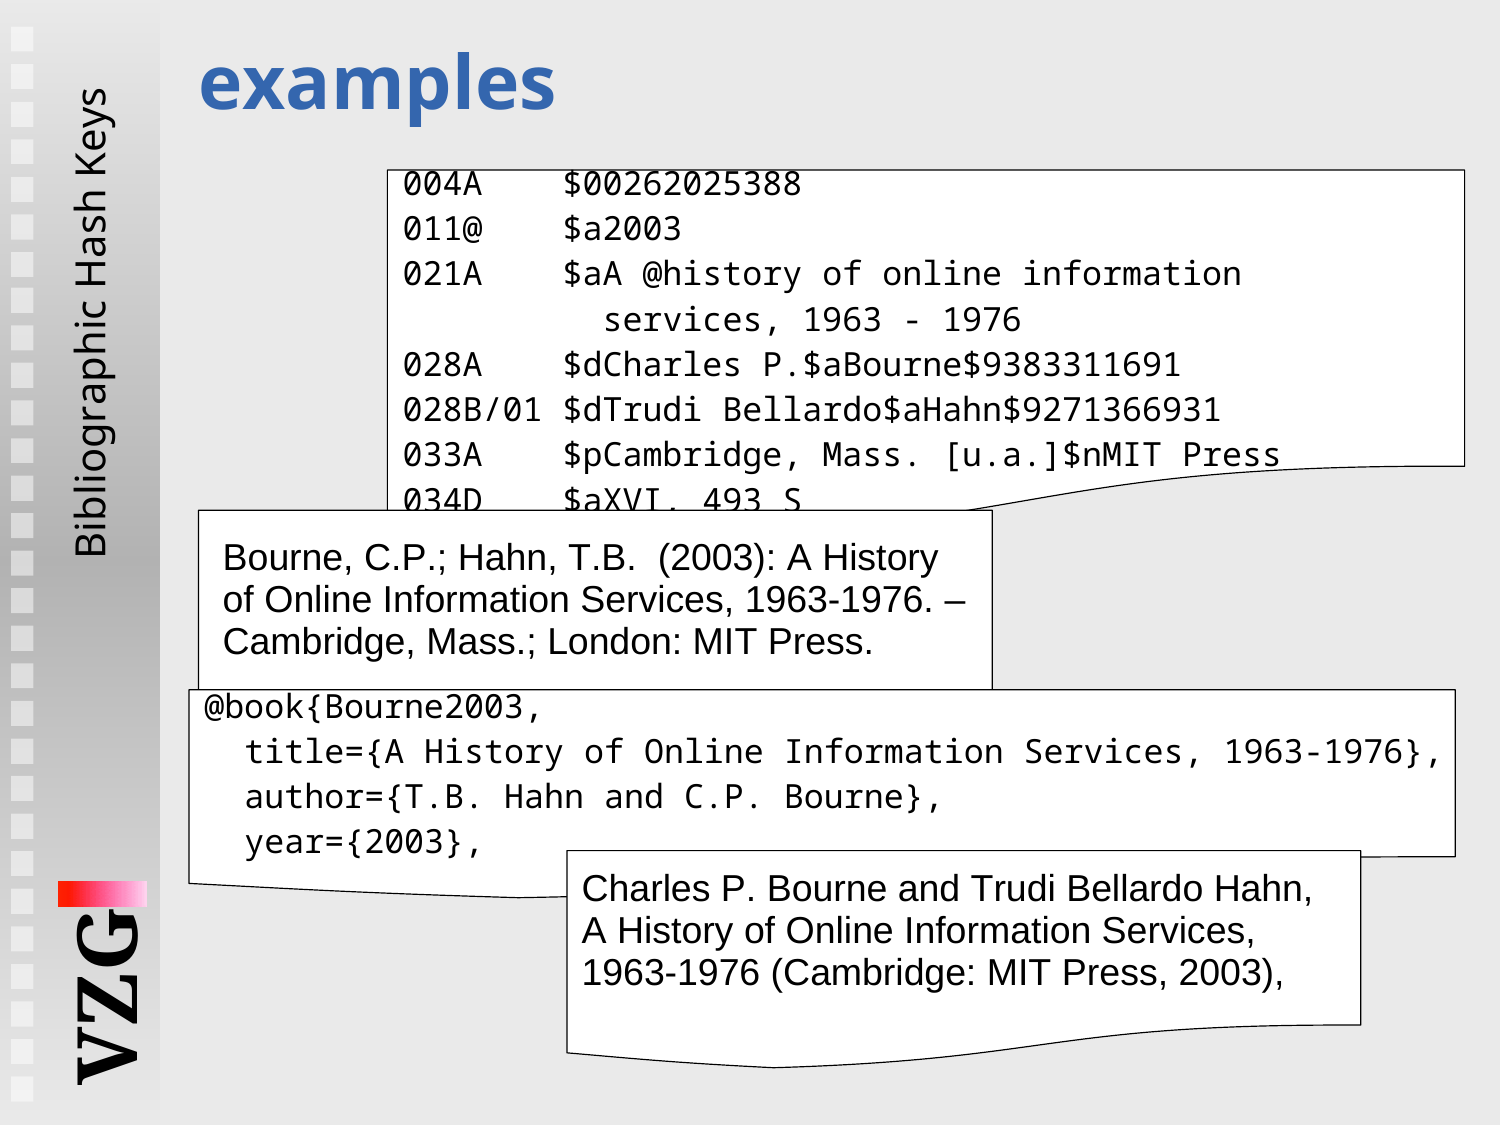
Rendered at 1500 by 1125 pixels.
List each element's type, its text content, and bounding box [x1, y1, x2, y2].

text_box @book{Bourne2003, title={A History of Online Information Services, 1963-1976}, author={T.B. Hahn and C.P. Bourne}, year={2003}, [188, 689, 1456, 898]
text_box [198, 510, 993, 689]
title examples [198, 25, 1418, 136]
text_box 004A $00262025388 011@ $a2003 021A $aA @history of online information services, 1963 - 1976 028A $dCharles P.$aBourne$9383311691 028B/01 $dTrudi Bellardo$aHahn$9271366931 033A $pCambridge, Mass. [u.a.]$nMIT Press 034D $aXVI, 493 S [387, 170, 1465, 510]
text_box [566, 850, 1361, 1068]
picture [58, 881, 147, 907]
text_box Bourne, C.P.; Hahn, T.B. (2003): A History of Online Information Services, 1963-1976. – Cambridge, Mass.; London: MIT Press. [207, 528, 993, 670]
text_box Charles P. Bourne and Trudi Bellardo Hahn, A History of Online Information Services, 1963-1976 (Cambridge: MIT Press, 2003), [566, 860, 1352, 1001]
